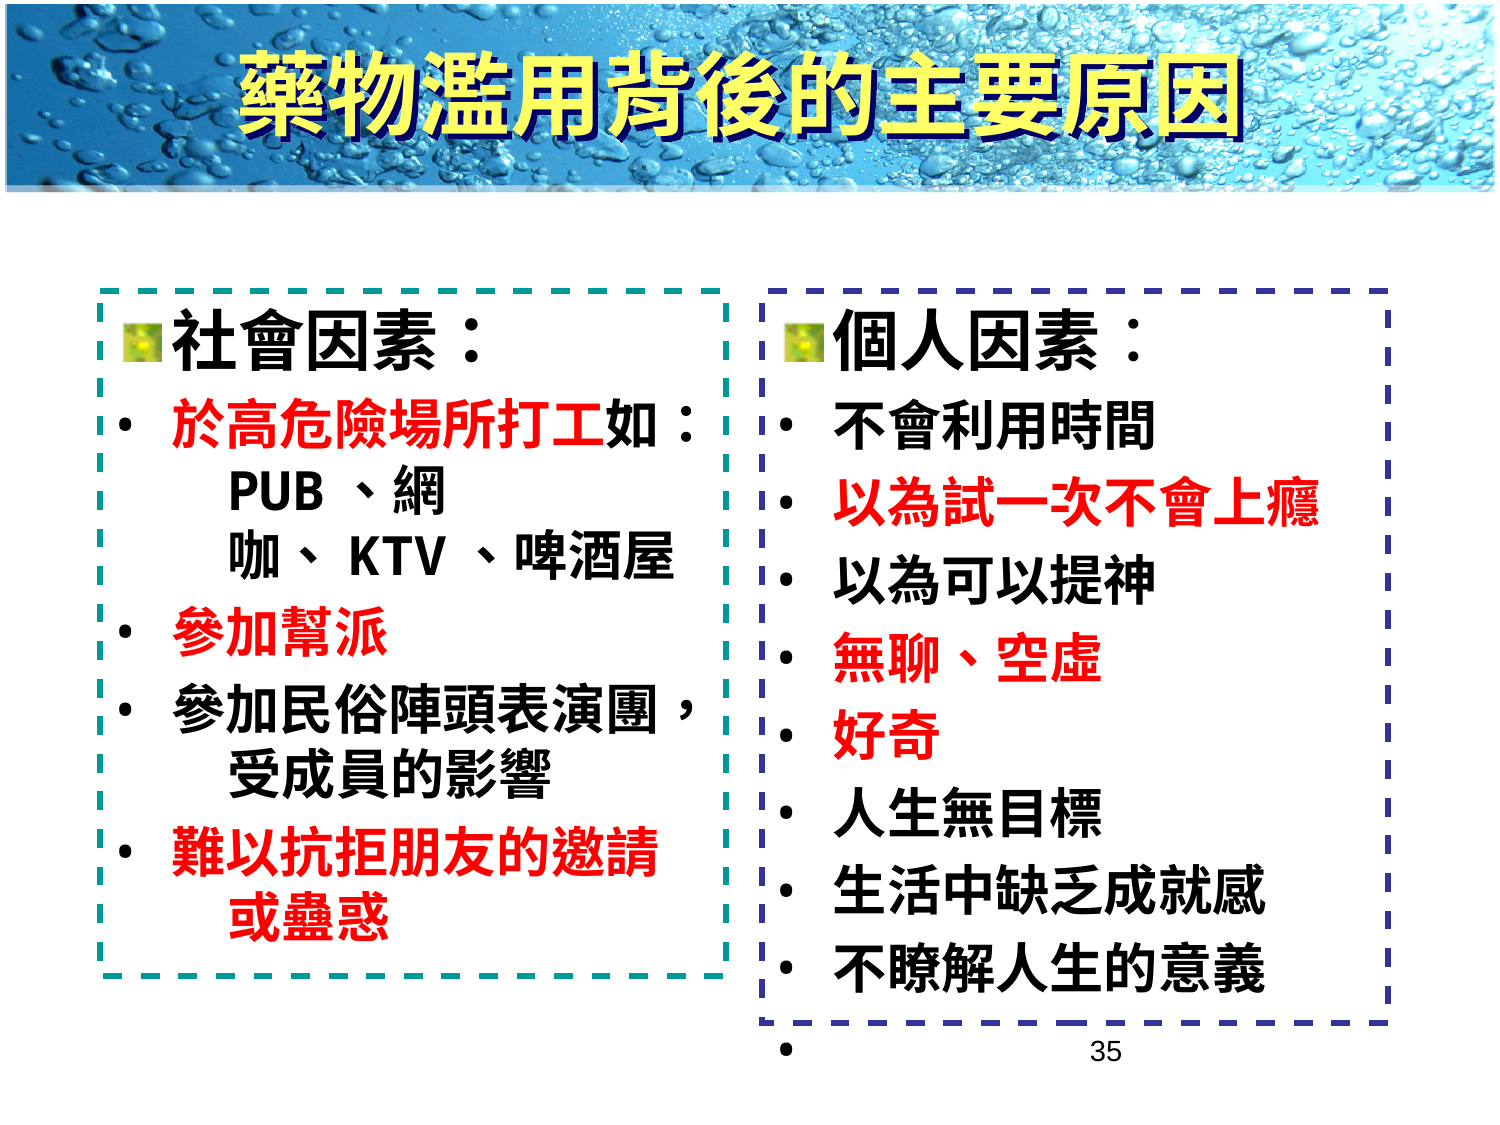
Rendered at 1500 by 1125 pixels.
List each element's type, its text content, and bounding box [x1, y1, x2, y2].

title 藥物濫用背後的主要原因 [64, 0, 1415, 185]
list 個人因素： 不會利用時間 以為試一次不會上癮 以為可以提神 無聊、空虛 好奇 人生無目標 生活中缺乏成就感 不瞭解人生的意義 [761, 290, 1388, 1024]
text_box [1074, 1024, 1426, 1103]
picture [0, 0, 1500, 787]
text_box 社會因素： 於高危險場所打工如：PUB、網咖、KTV、啤酒屋 參加幫派 參加民俗陣頭表演團，受成員的影響 難以抗拒朋友的邀請或蠱惑 [100, 291, 726, 976]
